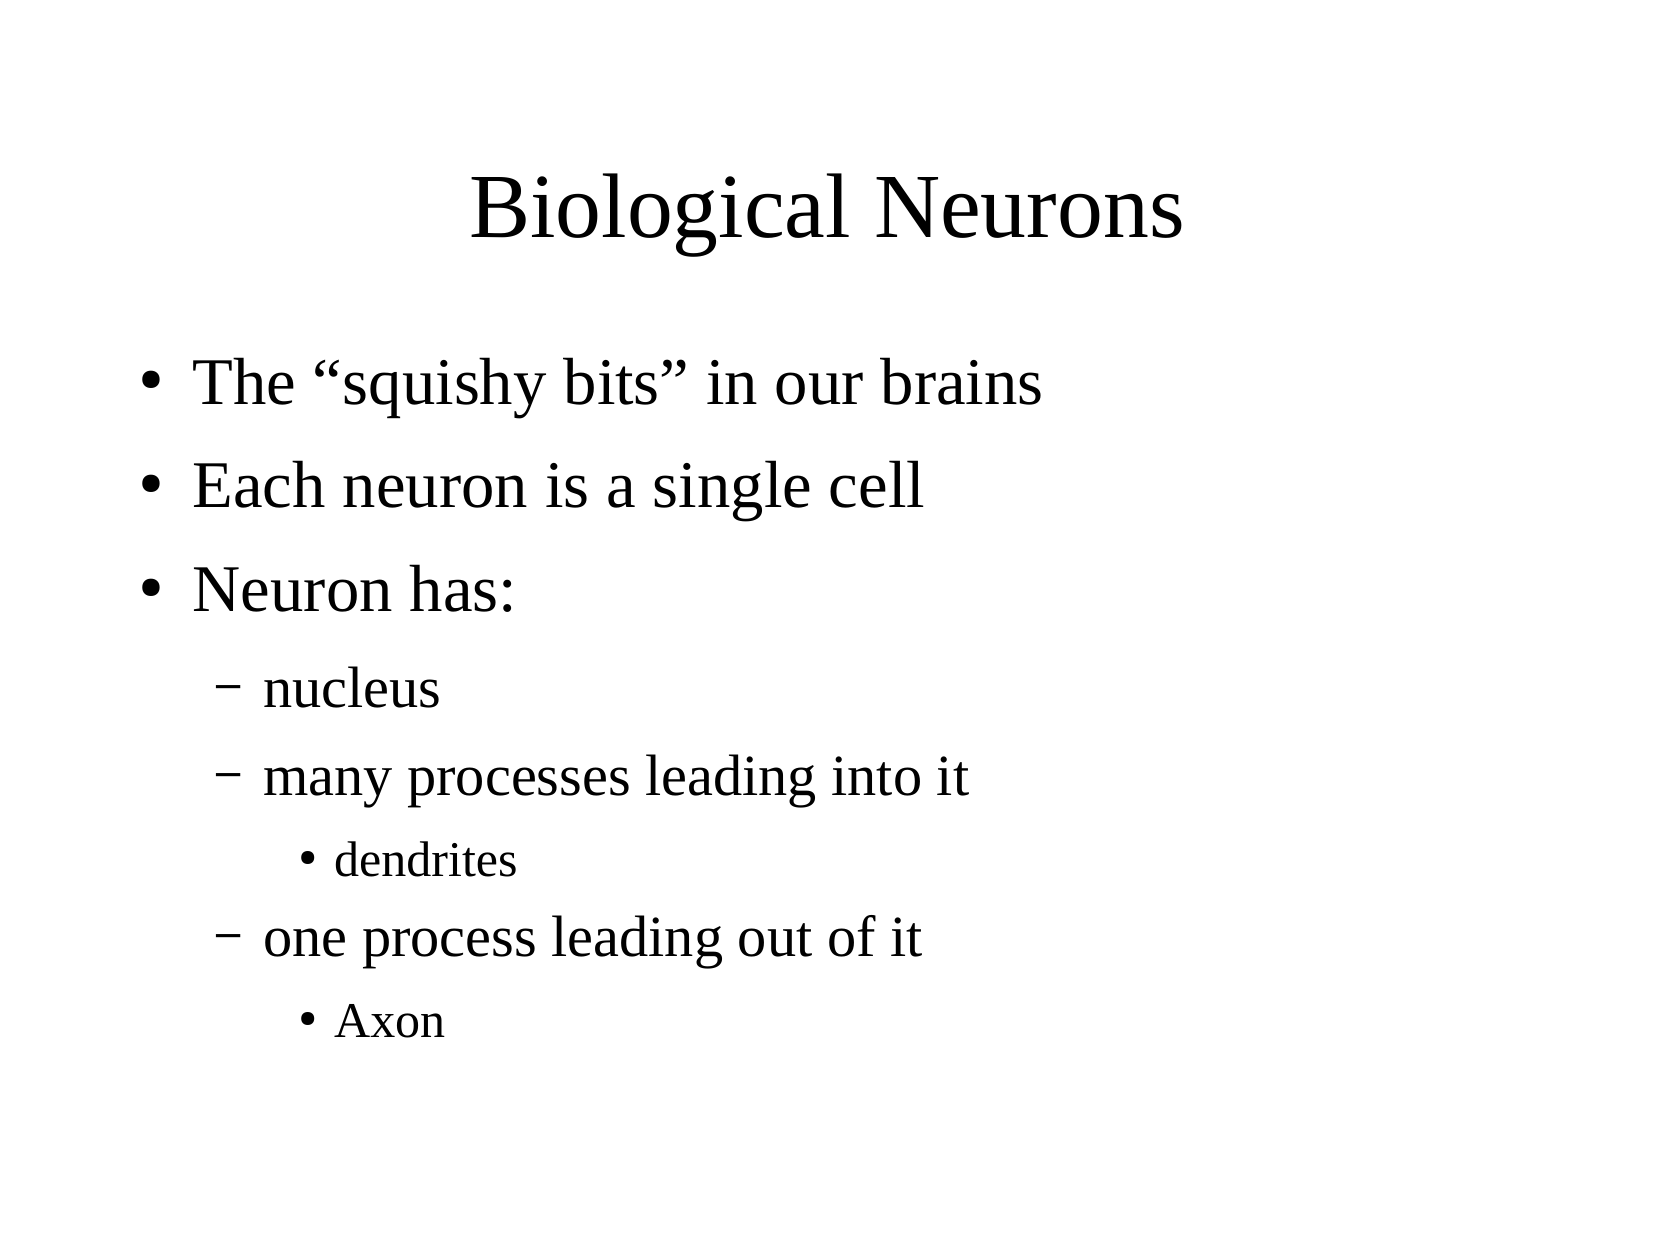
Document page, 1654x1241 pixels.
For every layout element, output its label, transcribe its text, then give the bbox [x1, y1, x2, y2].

title Biological Neurons [121, 102, 1534, 311]
list The “squishy bits” in our brains Each neuron is a single cell Neuron has: nucleus many processes leading into it dendrites one process leading out of it Axon [121, 344, 1534, 1127]
